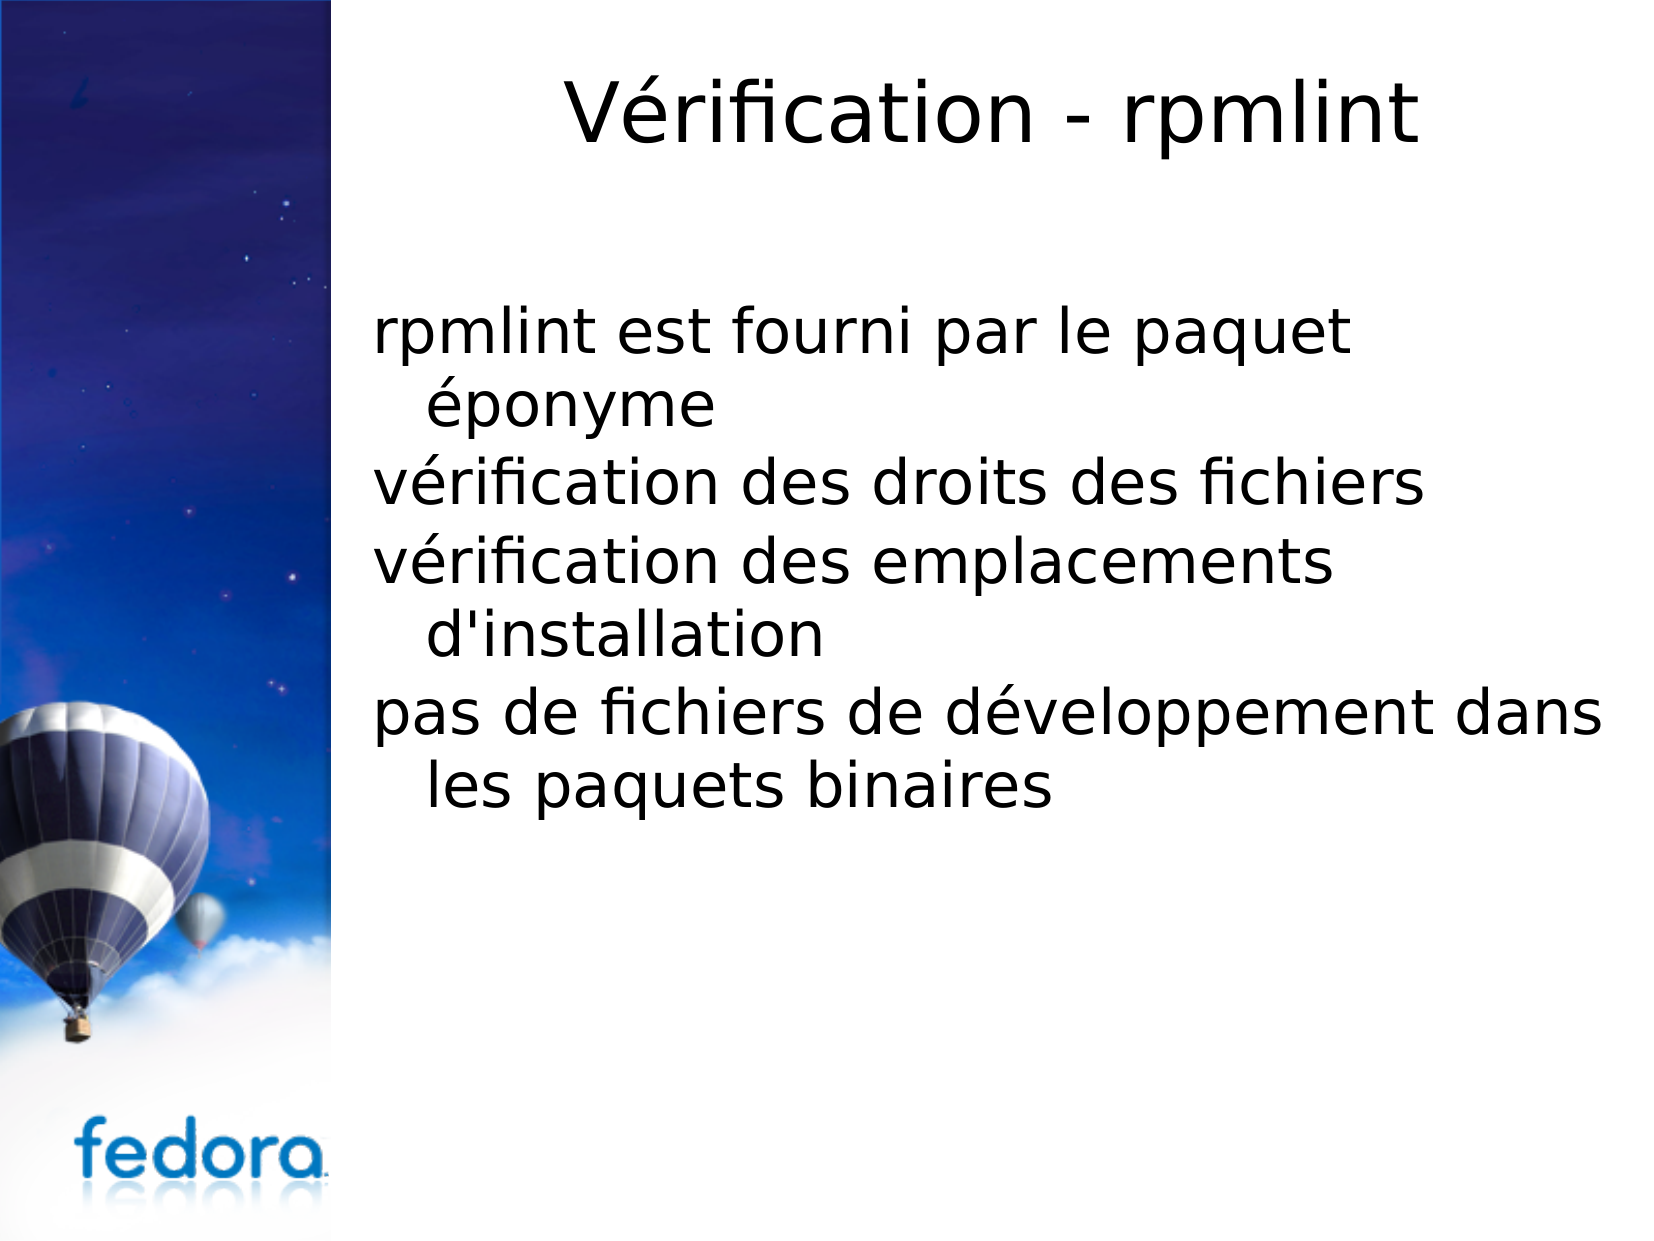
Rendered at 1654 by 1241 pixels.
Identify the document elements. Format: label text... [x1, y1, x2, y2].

title Vérification - rpmlint [342, 53, 1642, 174]
picture [0, 0, 331, 1241]
list rpmlint est fourni par le paquet éponyme vérification des droits des fichiers vérification des emplacements d'installation pas de fichiers de développement dans les paquets binaires [354, 295, 1625, 1182]
